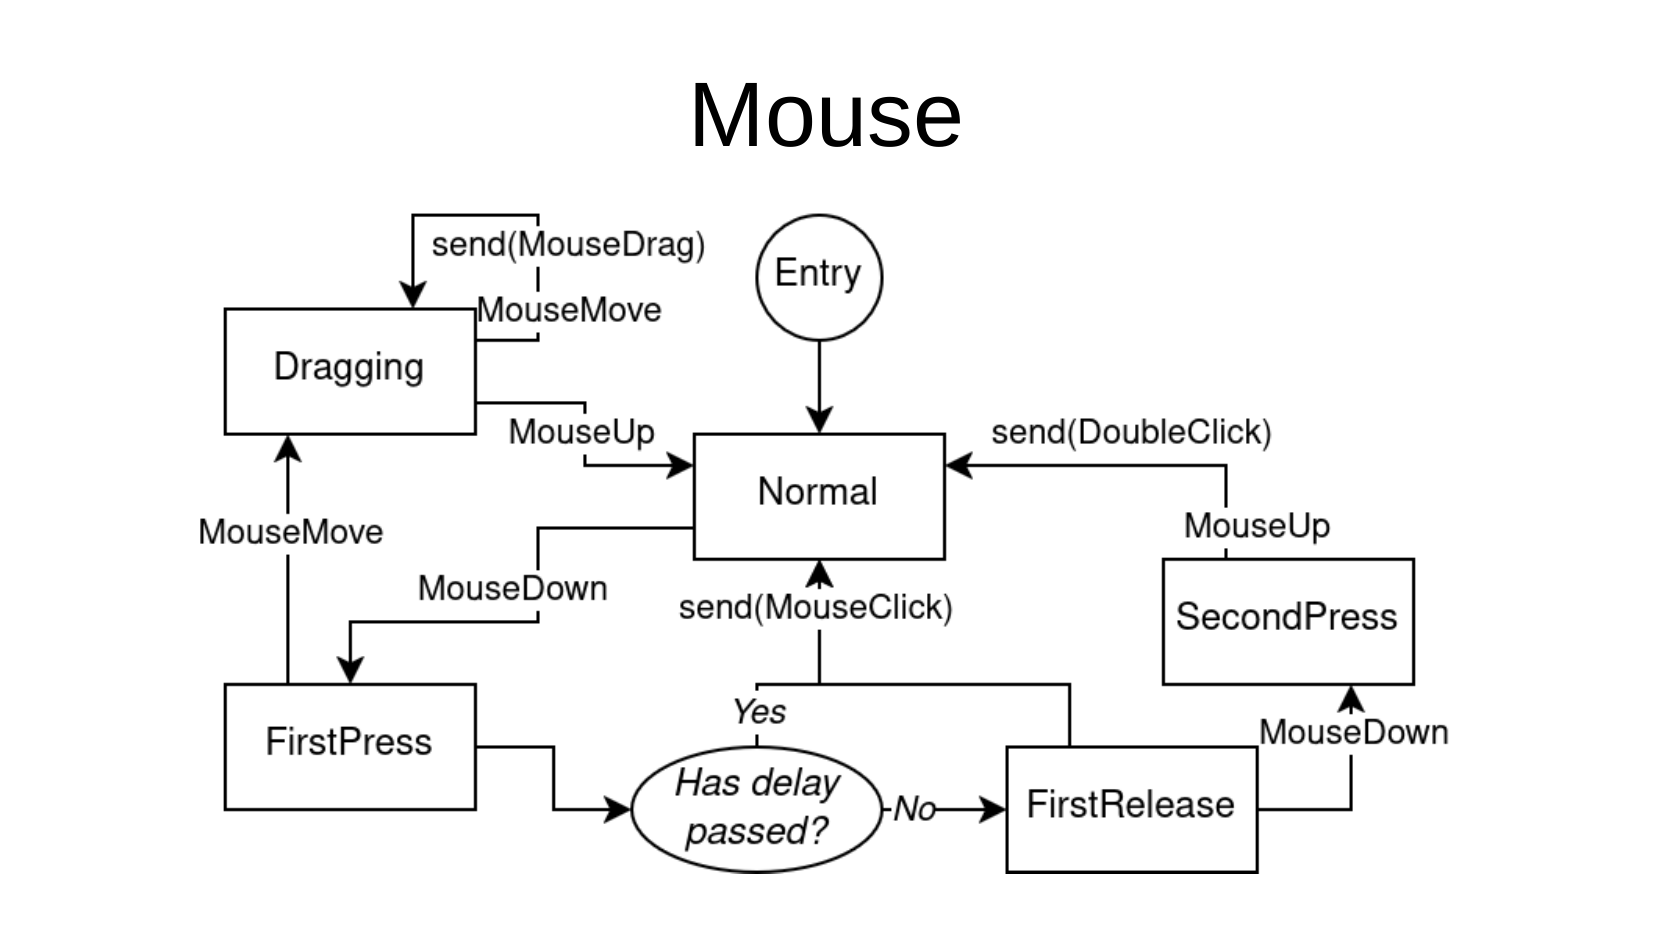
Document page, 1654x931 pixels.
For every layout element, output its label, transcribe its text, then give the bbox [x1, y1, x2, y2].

picture [199, 192, 1453, 874]
title Mouse [82, 37, 1571, 193]
